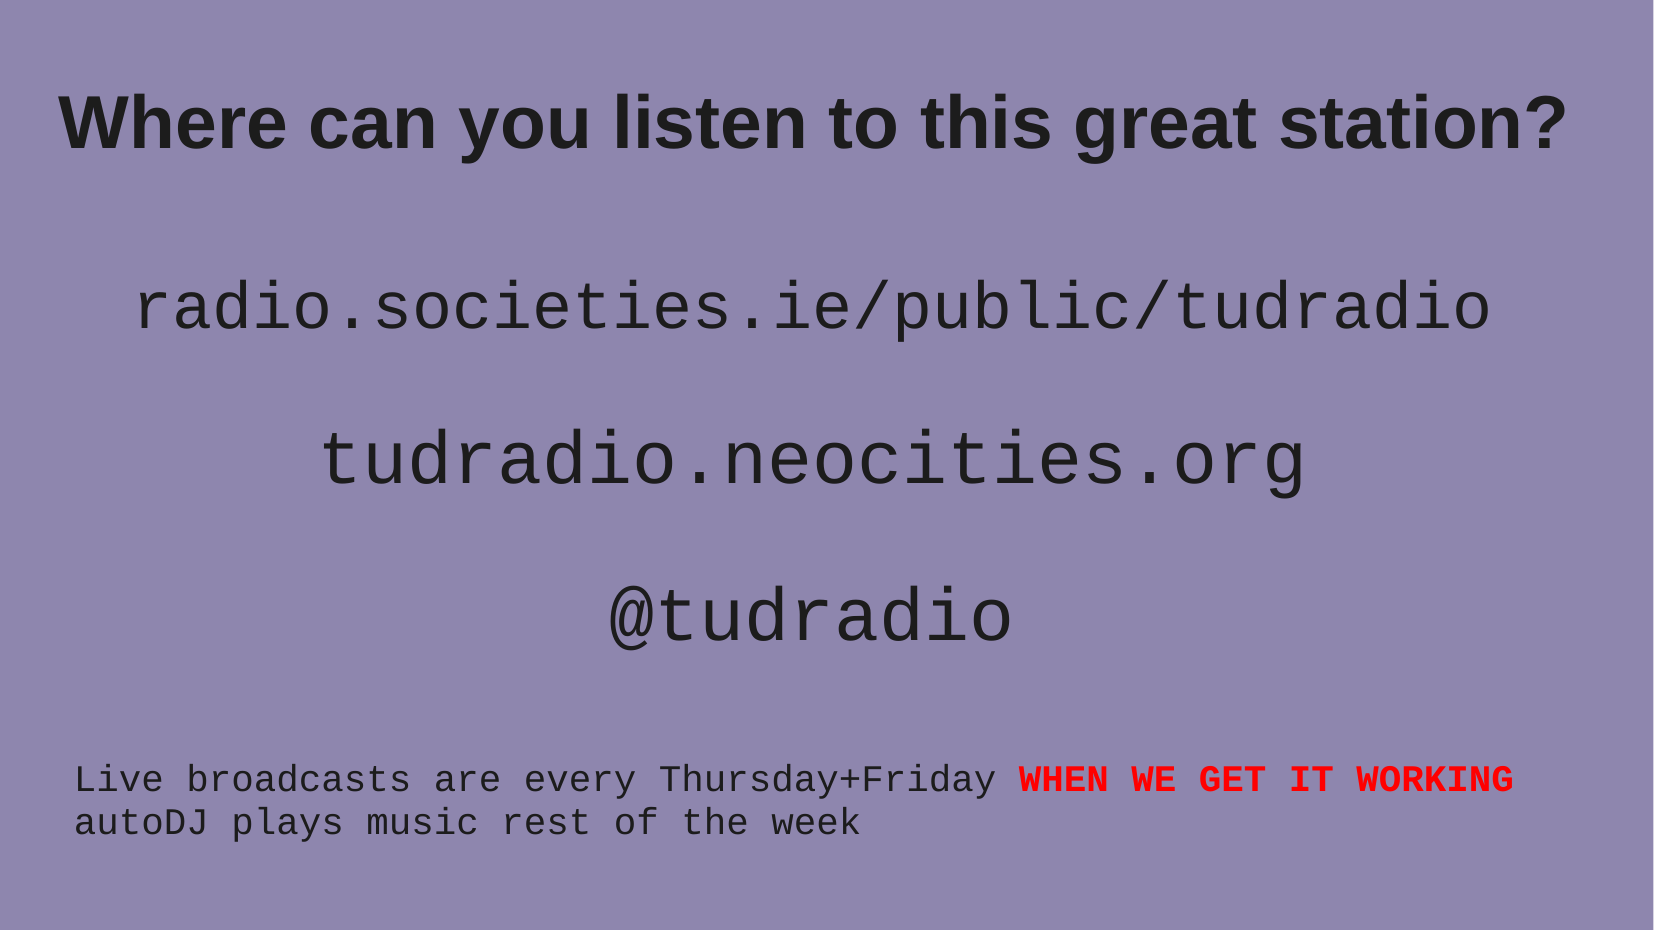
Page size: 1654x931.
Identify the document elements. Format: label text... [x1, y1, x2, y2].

title Where can you listen to this great station? [59, 38, 1654, 207]
text_box radio.societies.ie/public/tudradio tudradio.neocities.org @tudradio [88, 265, 1536, 752]
text_box Live broadcasts are every Thursday+Friday WHEN WE GET IT WORKING autoDJ plays music rest of the week [59, 752, 1654, 931]
